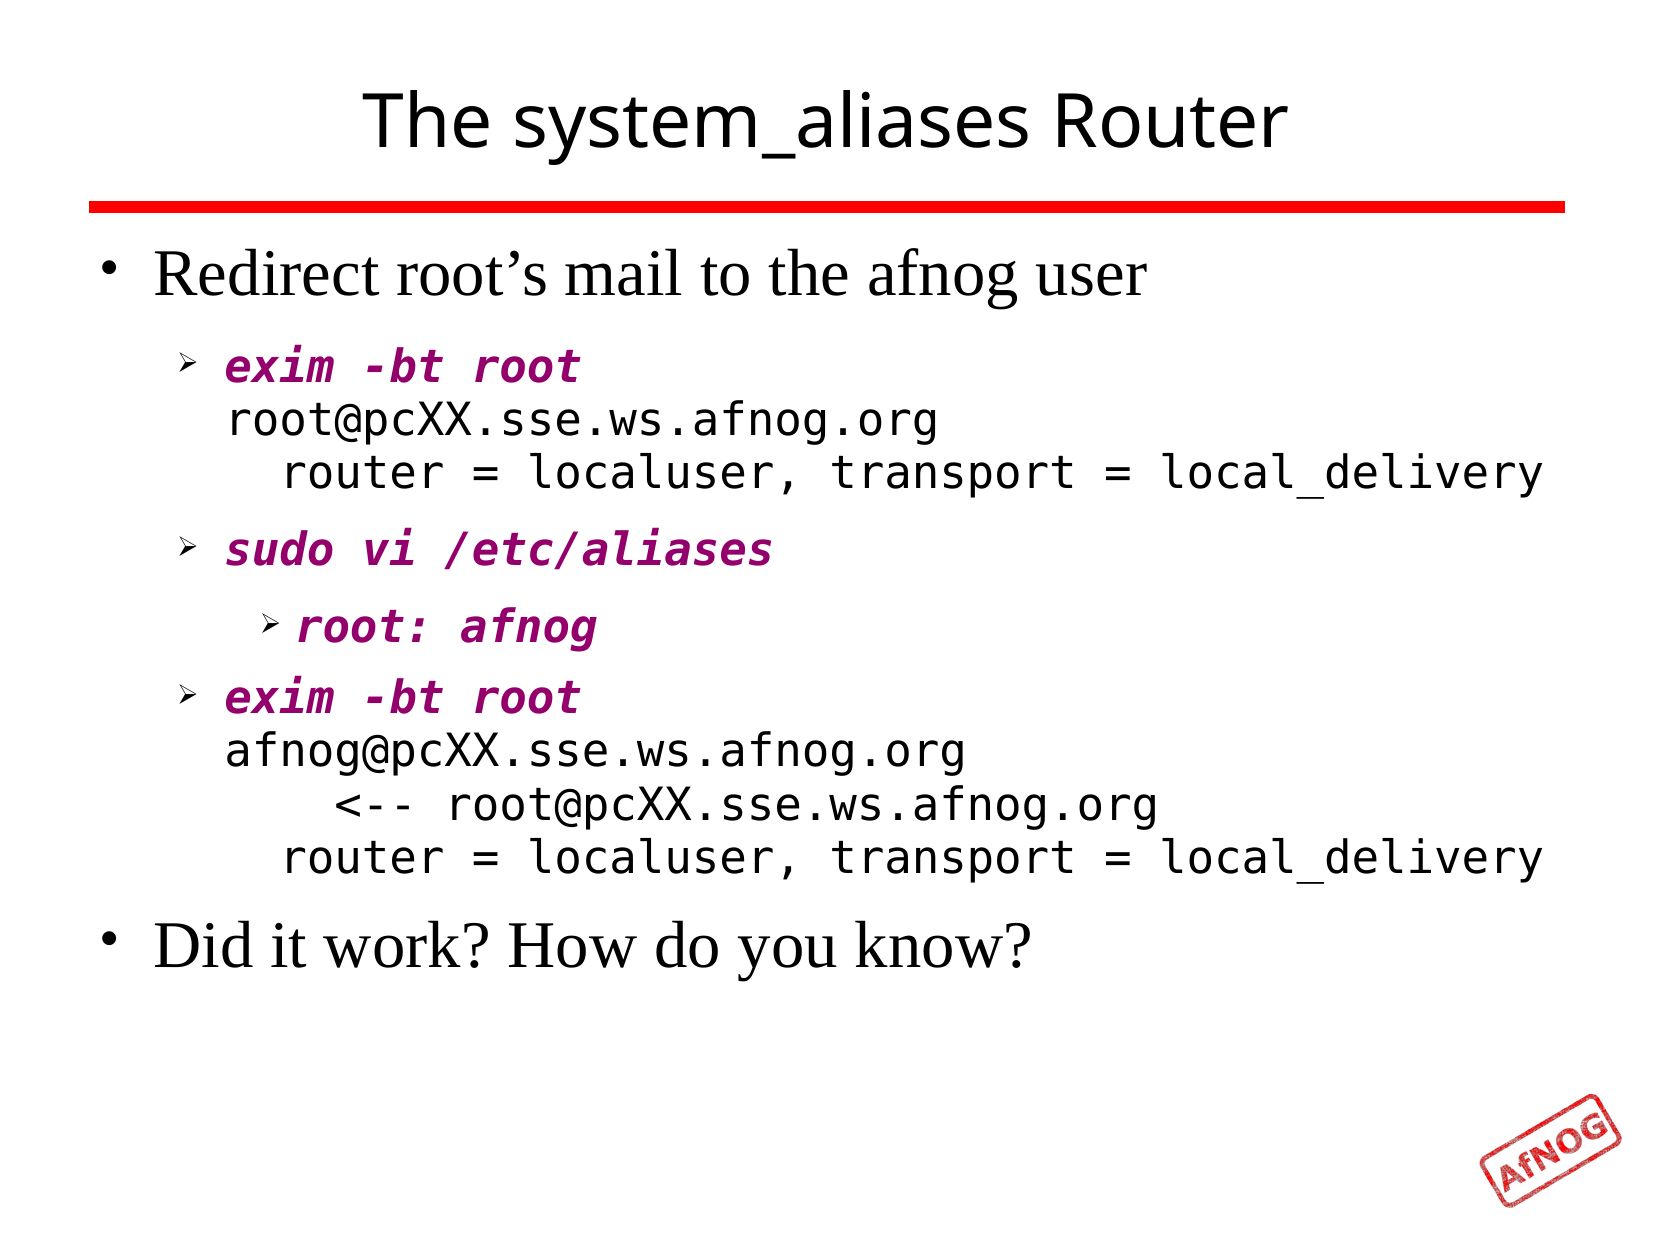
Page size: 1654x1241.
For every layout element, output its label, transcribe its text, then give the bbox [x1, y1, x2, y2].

list Redirect root’s mail to the afnog user exim -bt root root@pcXX.sse.ws.afnog.org router = localuser, transport = local_delivery sudo vi /etc/aliases root: afnog exim -bt root afnog@pcXX.sse.ws.afnog.org <-- root@pcXX.sse.ws.afnog.org router = localuser, transport = local_delivery Did it work? How do you know? [82, 236, 1571, 1123]
title The system_aliases Router [88, 29, 1565, 207]
picture [1476, 1090, 1625, 1211]
